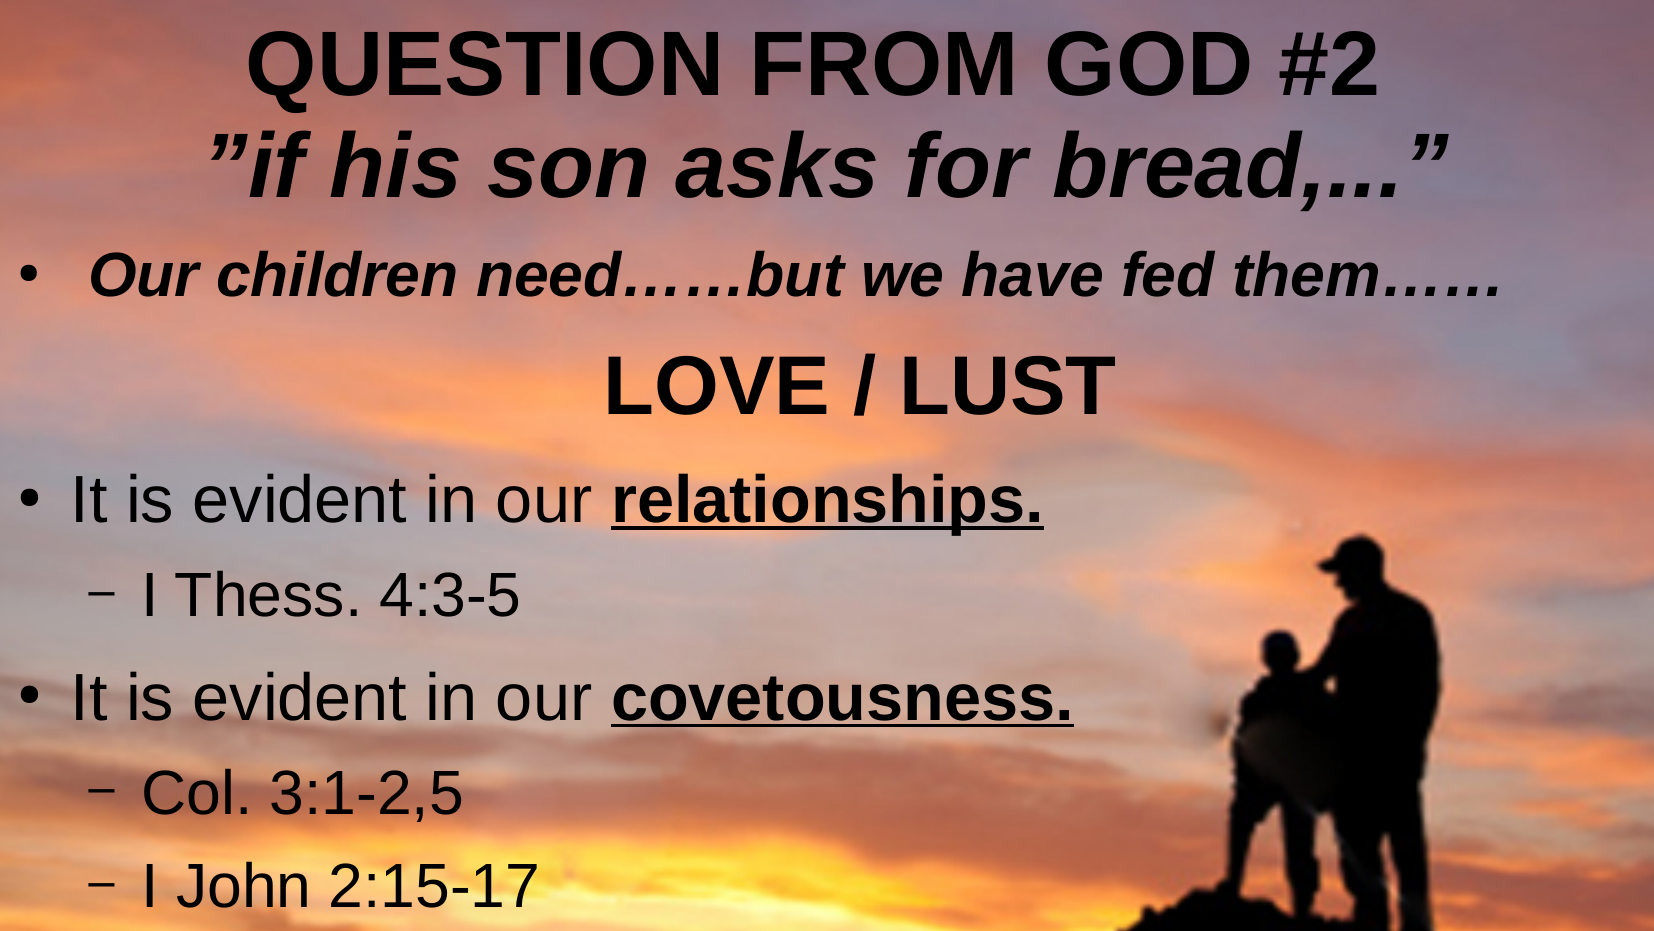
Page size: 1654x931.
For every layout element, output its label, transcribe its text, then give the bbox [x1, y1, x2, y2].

picture [0, 0, 1654, 931]
list Our children need……but we have fed them…… LOVE / LUST It is evident in our relationships. I Thess. 4:3-5 It is evident in our covetousness. Col. 3:1-2,5 I John 2:15-17 [0, 240, 1651, 931]
title QUESTION FROM GOD #2 ”if his son asks for bread,...” [82, 12, 1571, 218]
